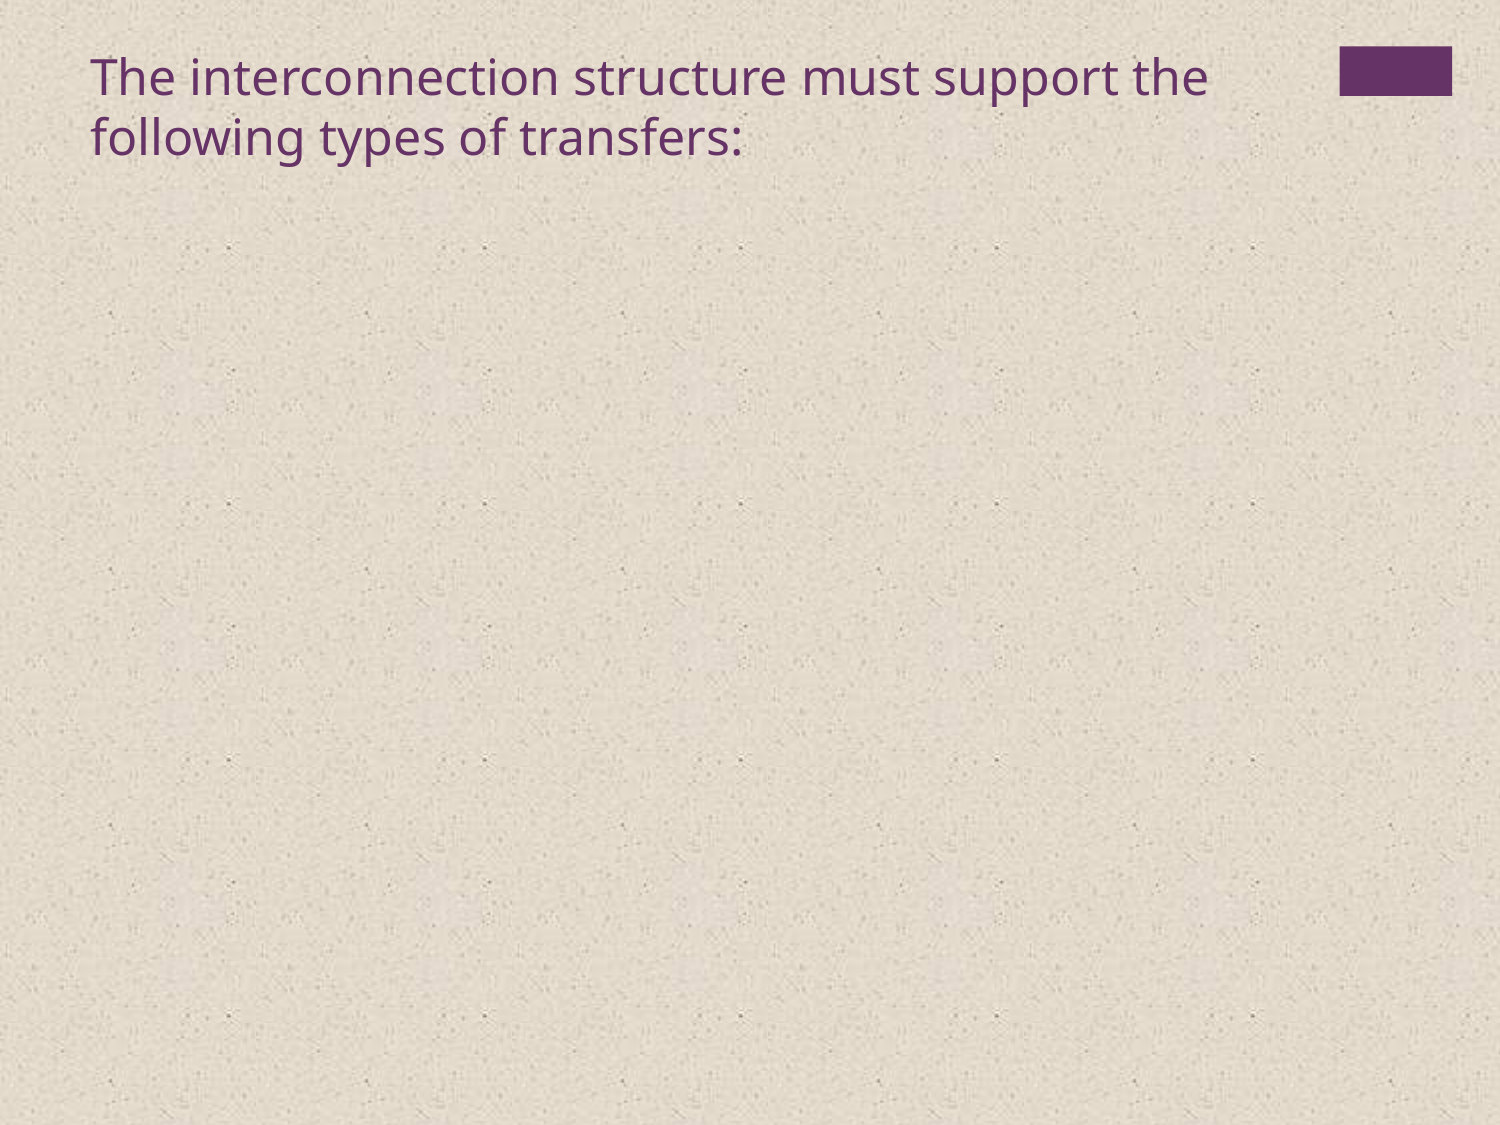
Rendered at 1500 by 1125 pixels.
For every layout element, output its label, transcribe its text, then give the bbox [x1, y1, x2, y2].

picture [0, 0, 1500, 1125]
title The interconnection structure must support the following types of transfers: [75, 37, 1315, 221]
